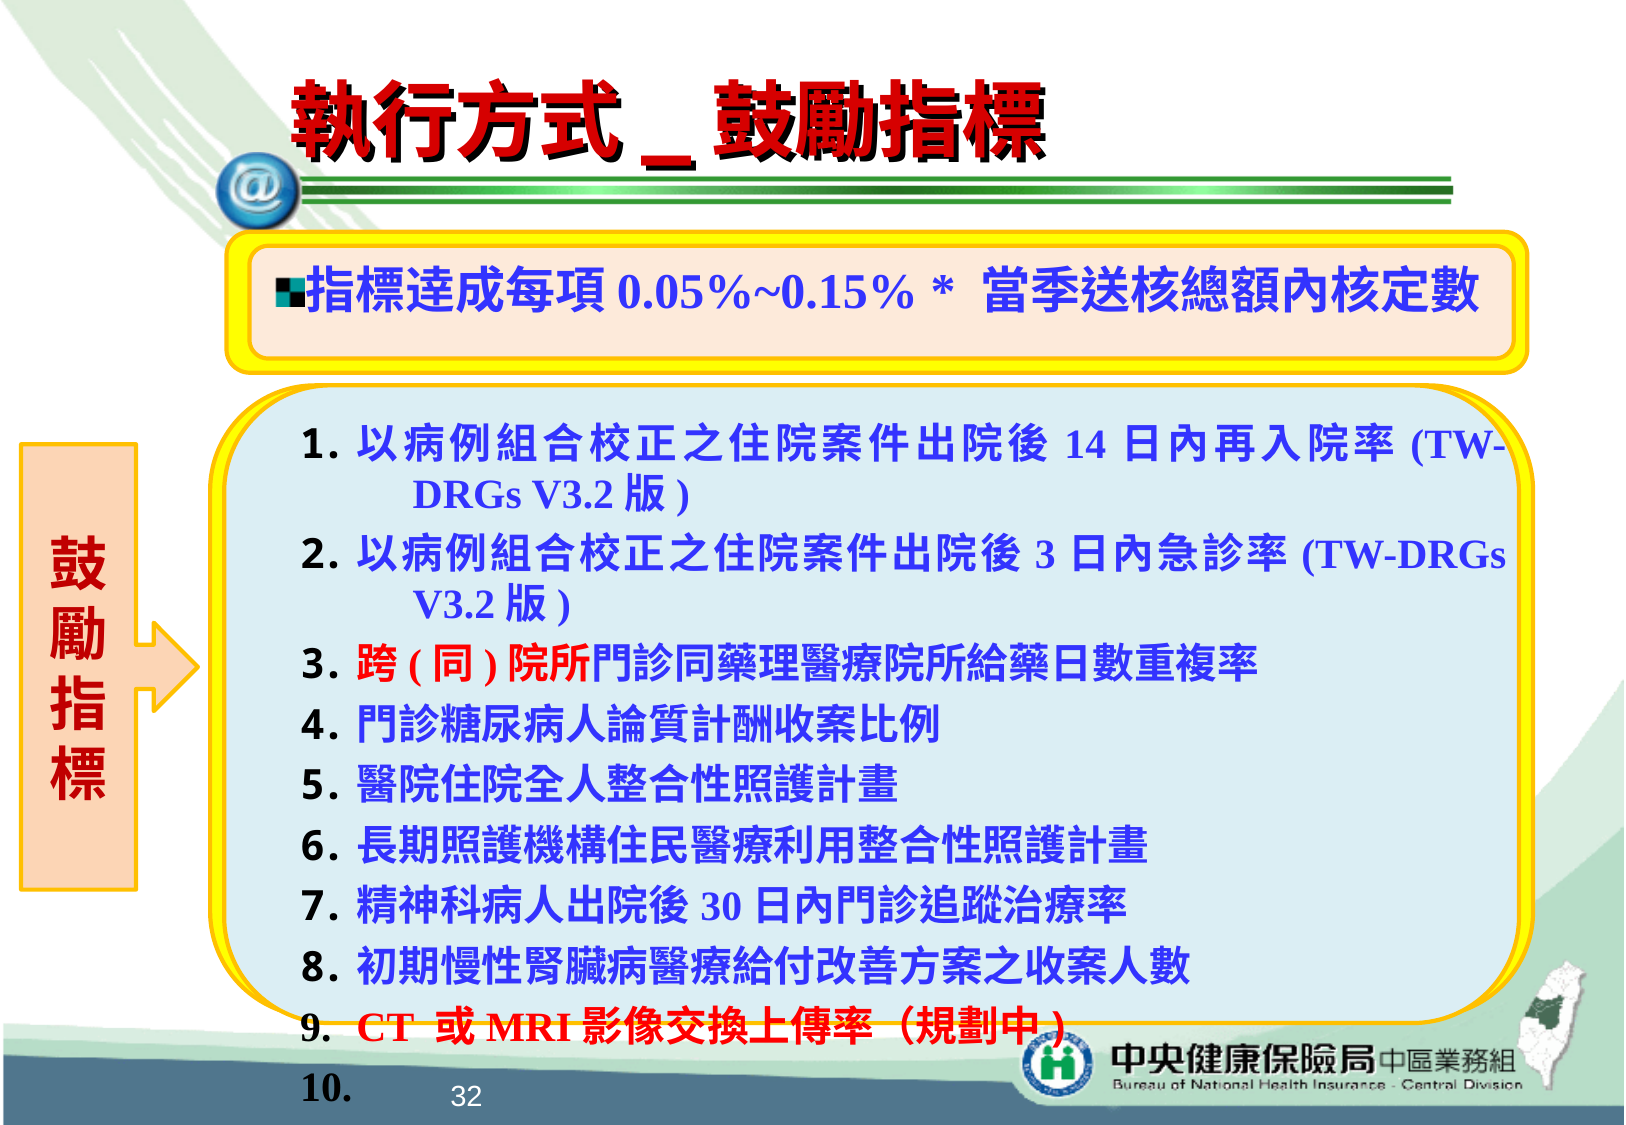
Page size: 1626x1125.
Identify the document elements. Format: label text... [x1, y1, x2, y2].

text_box 鼓勵指標 [21, 444, 198, 890]
text_box [248, 385, 1495, 409]
text_box 以病例組合校正之住院案件出院後14日內再入院率(TW-DRGs V3.2版) 以病例組合校正之住院案件出院後3日內急診率(TW-DRGs V3.2版) 跨(同)院所門診同藥理醫療院所給藥日數重複率 門診糖尿病人論質計酬收案比例 醫院住院全人整合性照護計畫 長期照護機構住民醫療利用整合性照護計畫 精神科病人出院後30日內門診追蹤治療率 初期慢性腎臟病醫療給付改善方案之收案人數 CT 或MRI影像交換上傳率（規劃中) [198, 409, 1521, 1125]
text_box 指標逹成每項0.05%~0.15% * 當季送核總額內核定數 [249, 245, 1514, 359]
text_box [1521, 441, 1534, 961]
title 執行方式_鼓勵指標 [273, 23, 1491, 211]
text_box [226, 231, 1528, 373]
